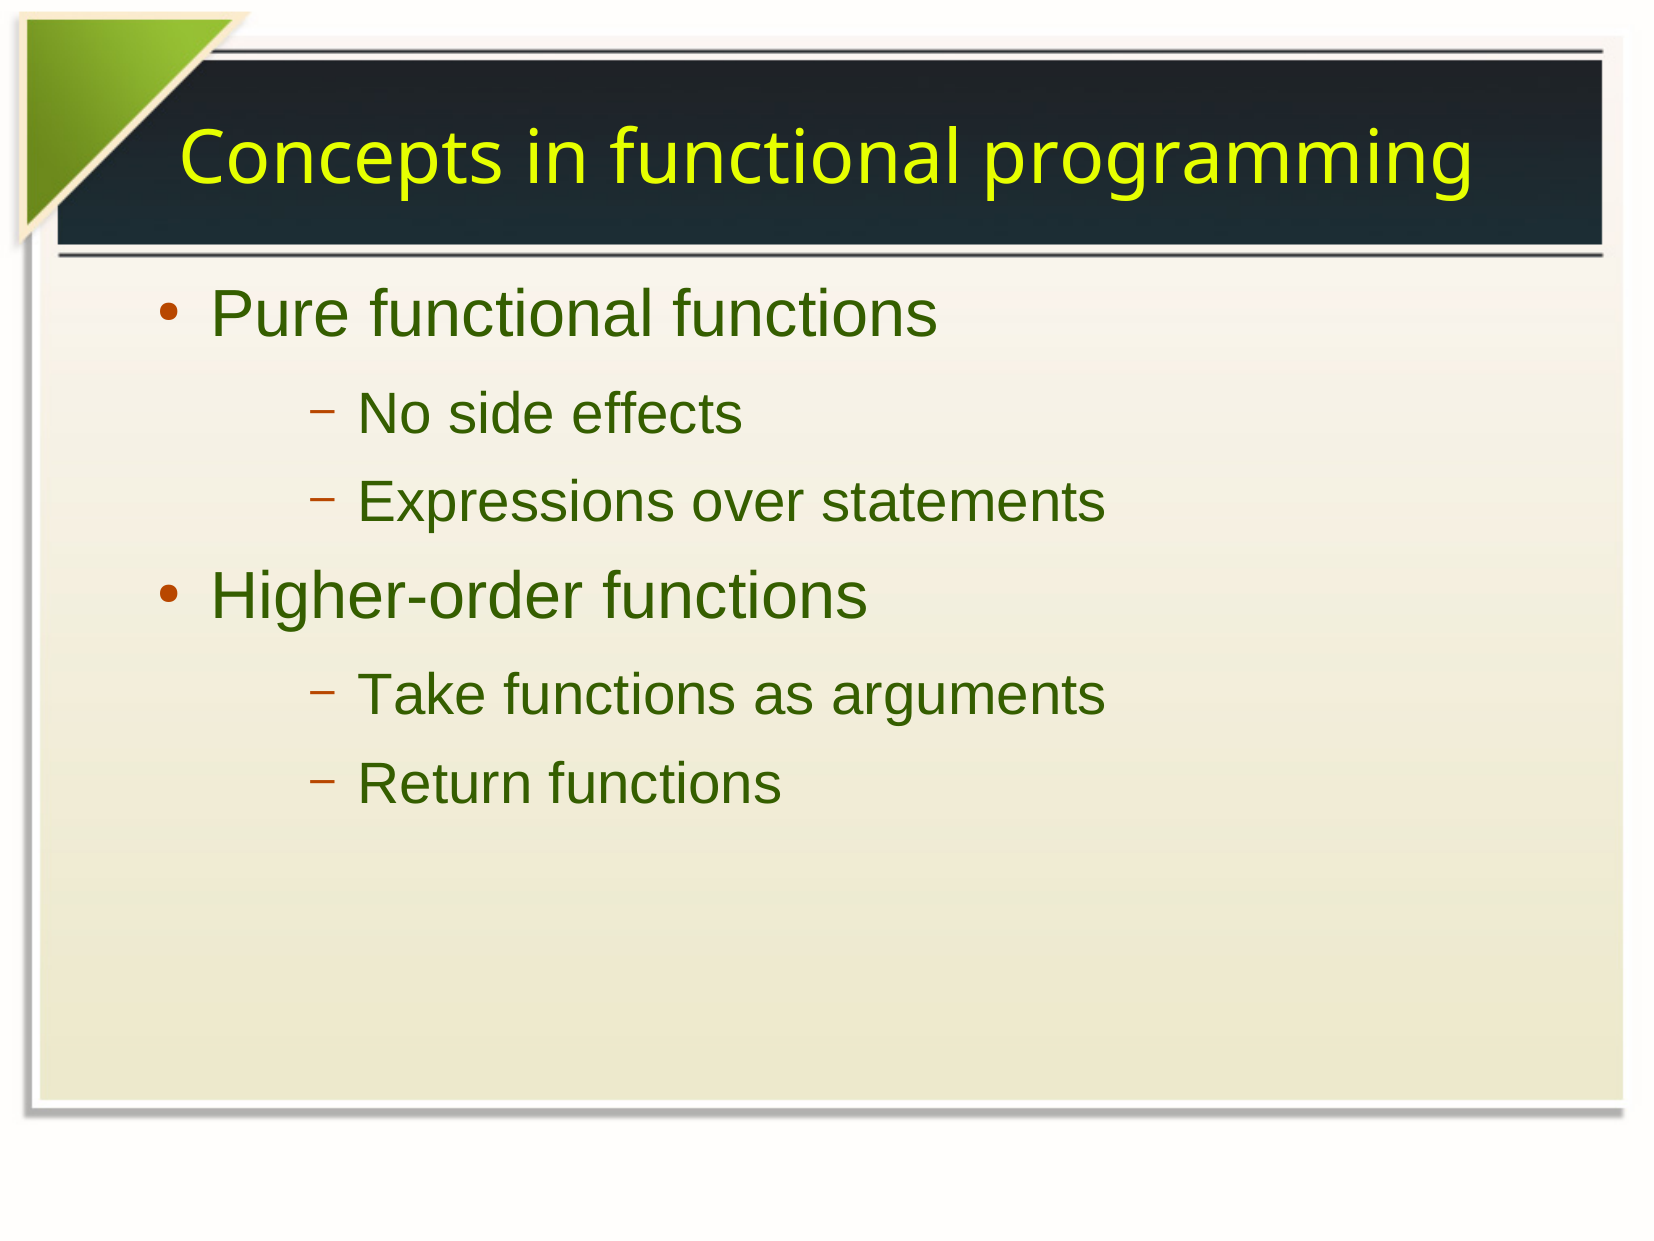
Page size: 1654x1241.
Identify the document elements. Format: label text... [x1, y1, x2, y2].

list Pure functional functions No side effects Expressions over statements Higher-order functions Take functions as arguments Return functions [121, 276, 1534, 1087]
title Concepts in functional programming [121, 73, 1534, 237]
picture [0, 0, 1654, 1241]
